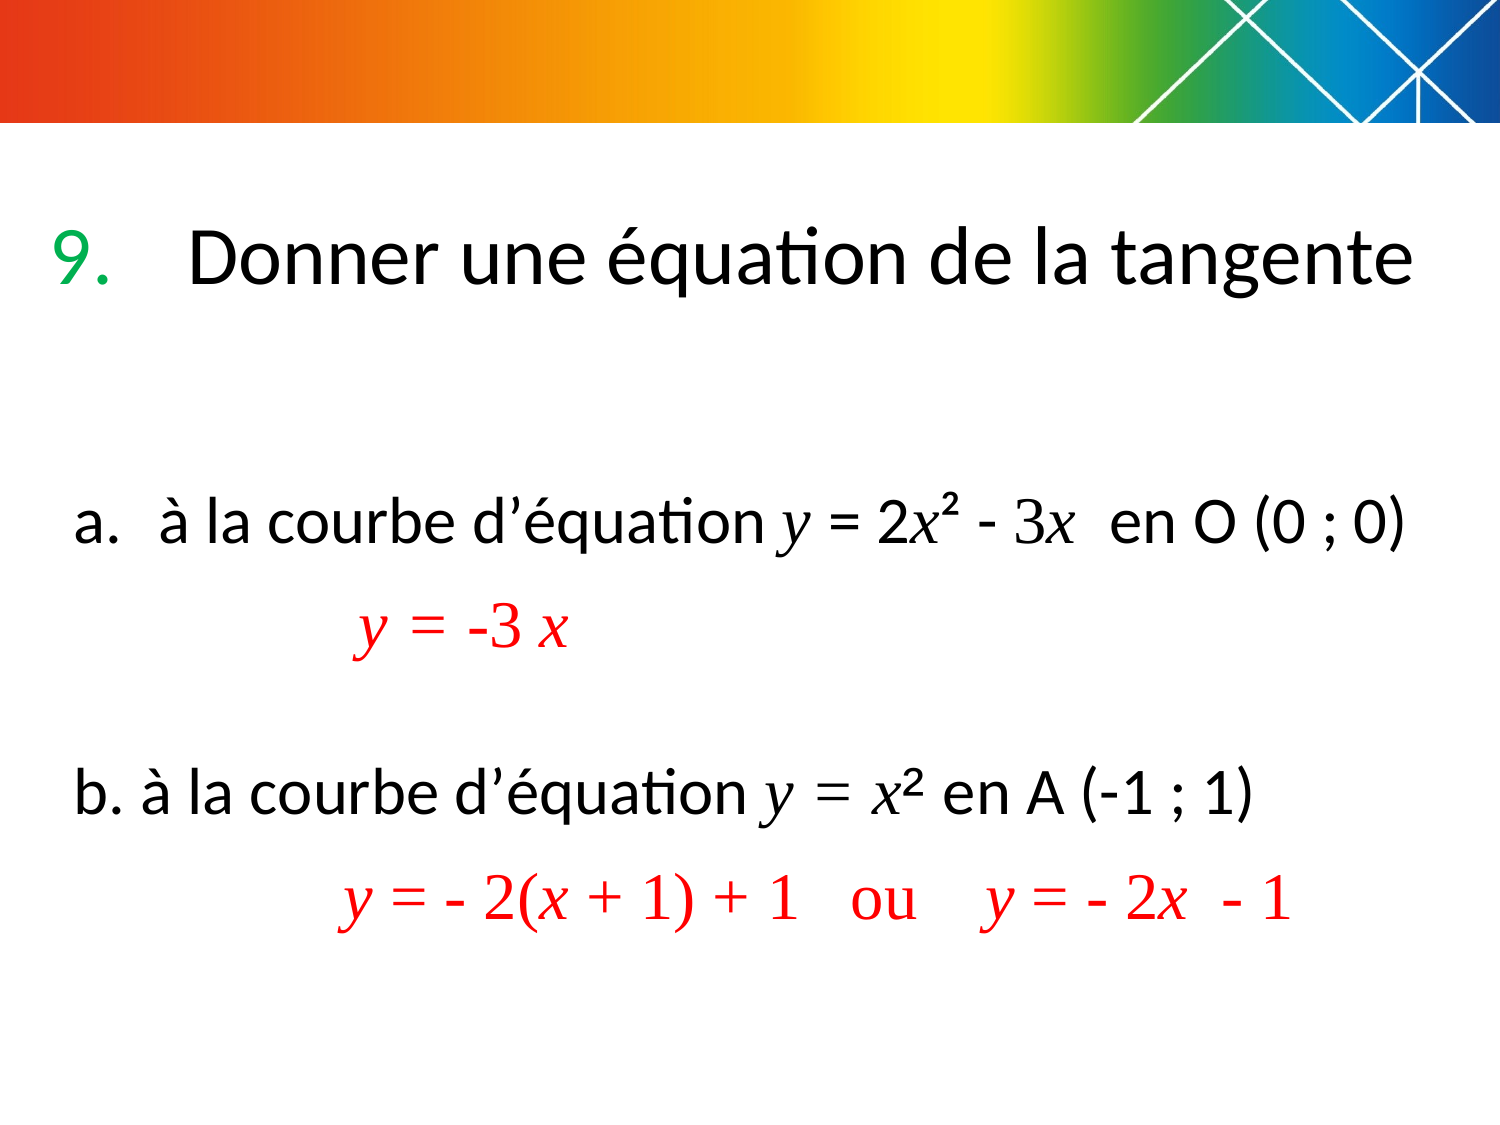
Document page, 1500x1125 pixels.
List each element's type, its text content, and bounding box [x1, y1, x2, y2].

picture [1340, 0, 1500, 123]
text_box à la courbe d’équation y = 2x² - 3x en O (0 ; 0) y = -3 x b. à la courbe d’équation y = x² en A (-1 ; 1) y = - 2(x + 1) + 1 ou y = - 2x - 1 [58, 468, 1465, 941]
text_box Donner une équation de la tangente [35, 164, 1500, 339]
picture [0, 0, 1359, 123]
